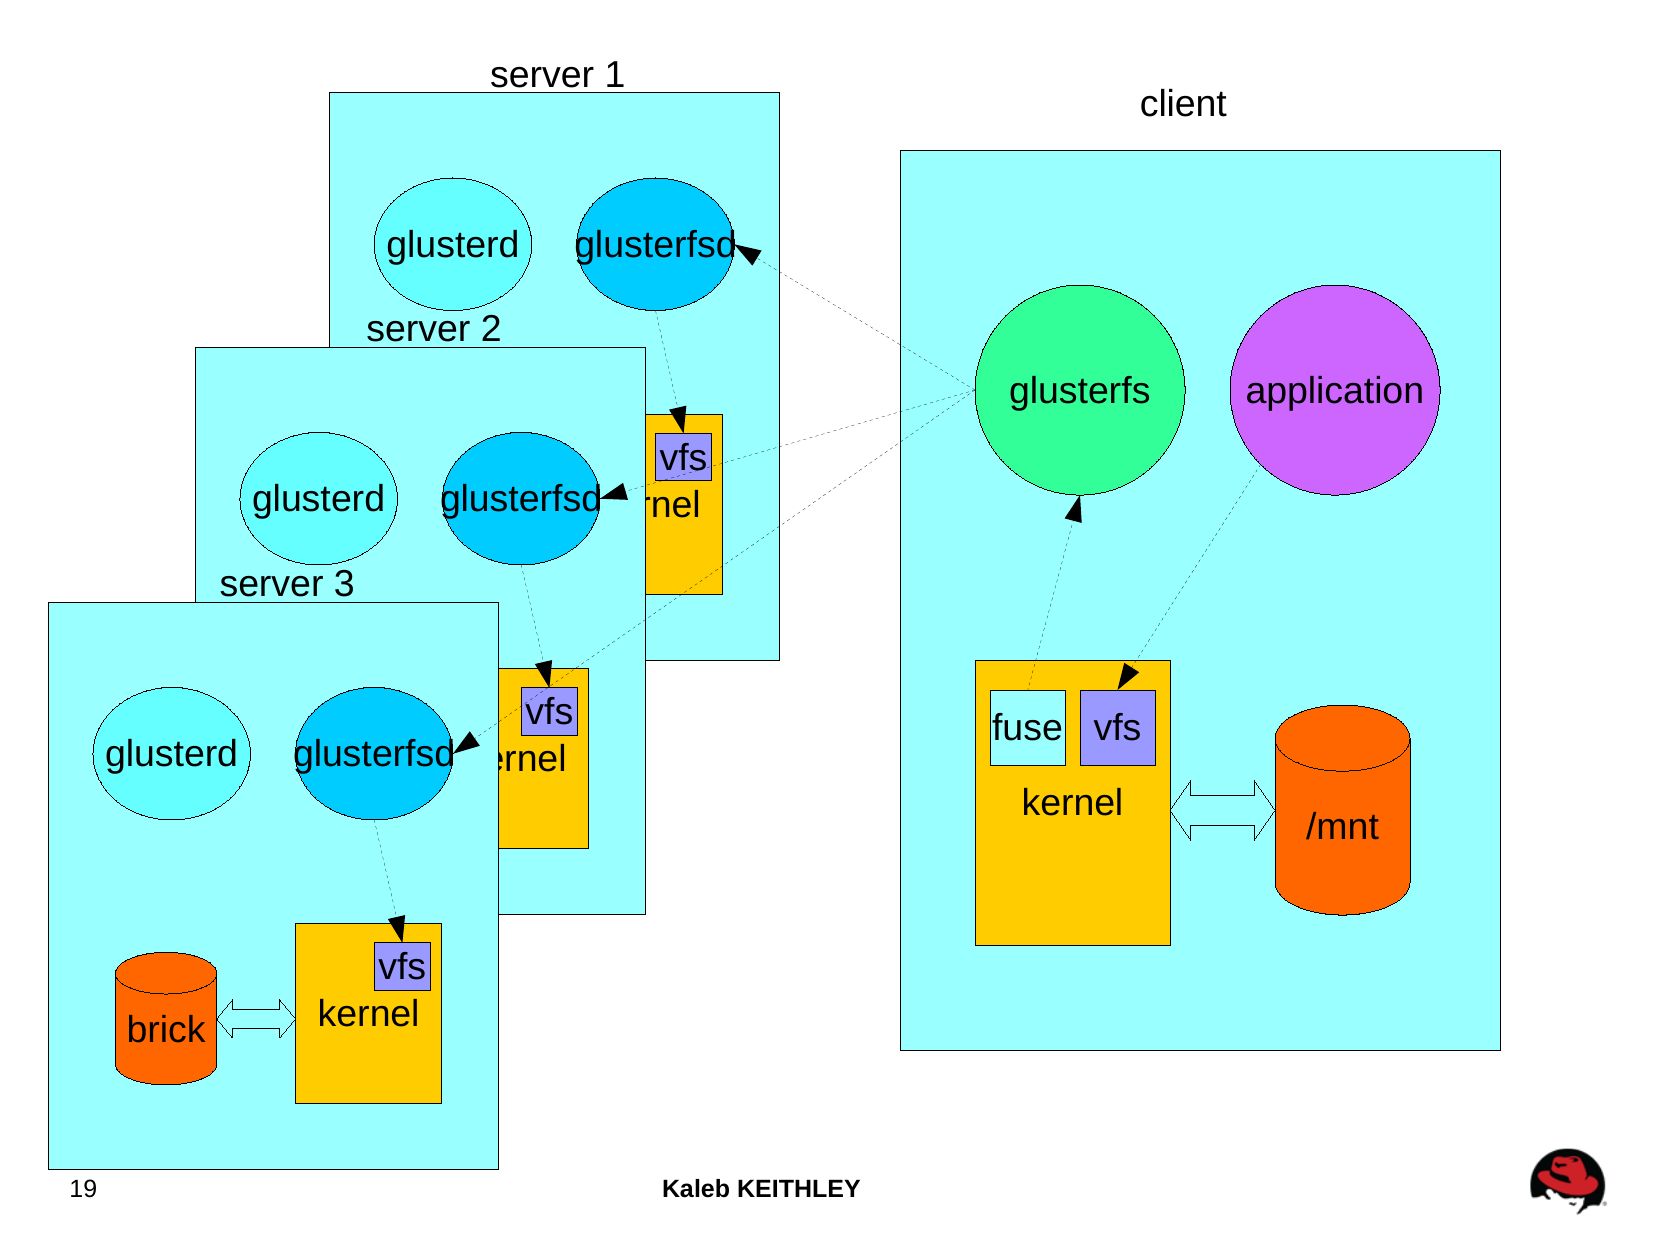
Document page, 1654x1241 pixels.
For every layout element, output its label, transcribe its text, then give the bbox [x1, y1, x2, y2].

picture [1529, 1146, 1613, 1224]
text_box glusterfs [975, 285, 1186, 496]
text_box kernel [646, 414, 723, 595]
text_box glusterfsd [295, 687, 452, 820]
text_box client [1125, 75, 1259, 132]
text_box glusterfsd [442, 432, 599, 565]
text_box brick [115, 952, 217, 1085]
text_box server 2 [341, 300, 556, 357]
text_box vfs [374, 942, 431, 991]
text_box glusterd [374, 177, 532, 300]
text_box [48, 92, 780, 1170]
text_box vfs [655, 433, 712, 481]
text_box server 1 [475, 45, 646, 106]
text_box server 3 [194, 555, 409, 612]
text_box vfs [521, 687, 578, 736]
text_box fuse [990, 690, 1066, 766]
text_box /mnt [1275, 705, 1411, 916]
text_box glusterd [239, 432, 398, 555]
text_box glusterd [92, 687, 251, 820]
text_box application [1230, 285, 1441, 496]
text_box [900, 150, 1501, 1051]
text_box vfs [1080, 690, 1156, 766]
text_box kernel [499, 668, 589, 849]
text_box glusterfsd [576, 177, 733, 311]
text_box kernel [975, 660, 1171, 946]
text_box kernel [295, 923, 442, 1104]
